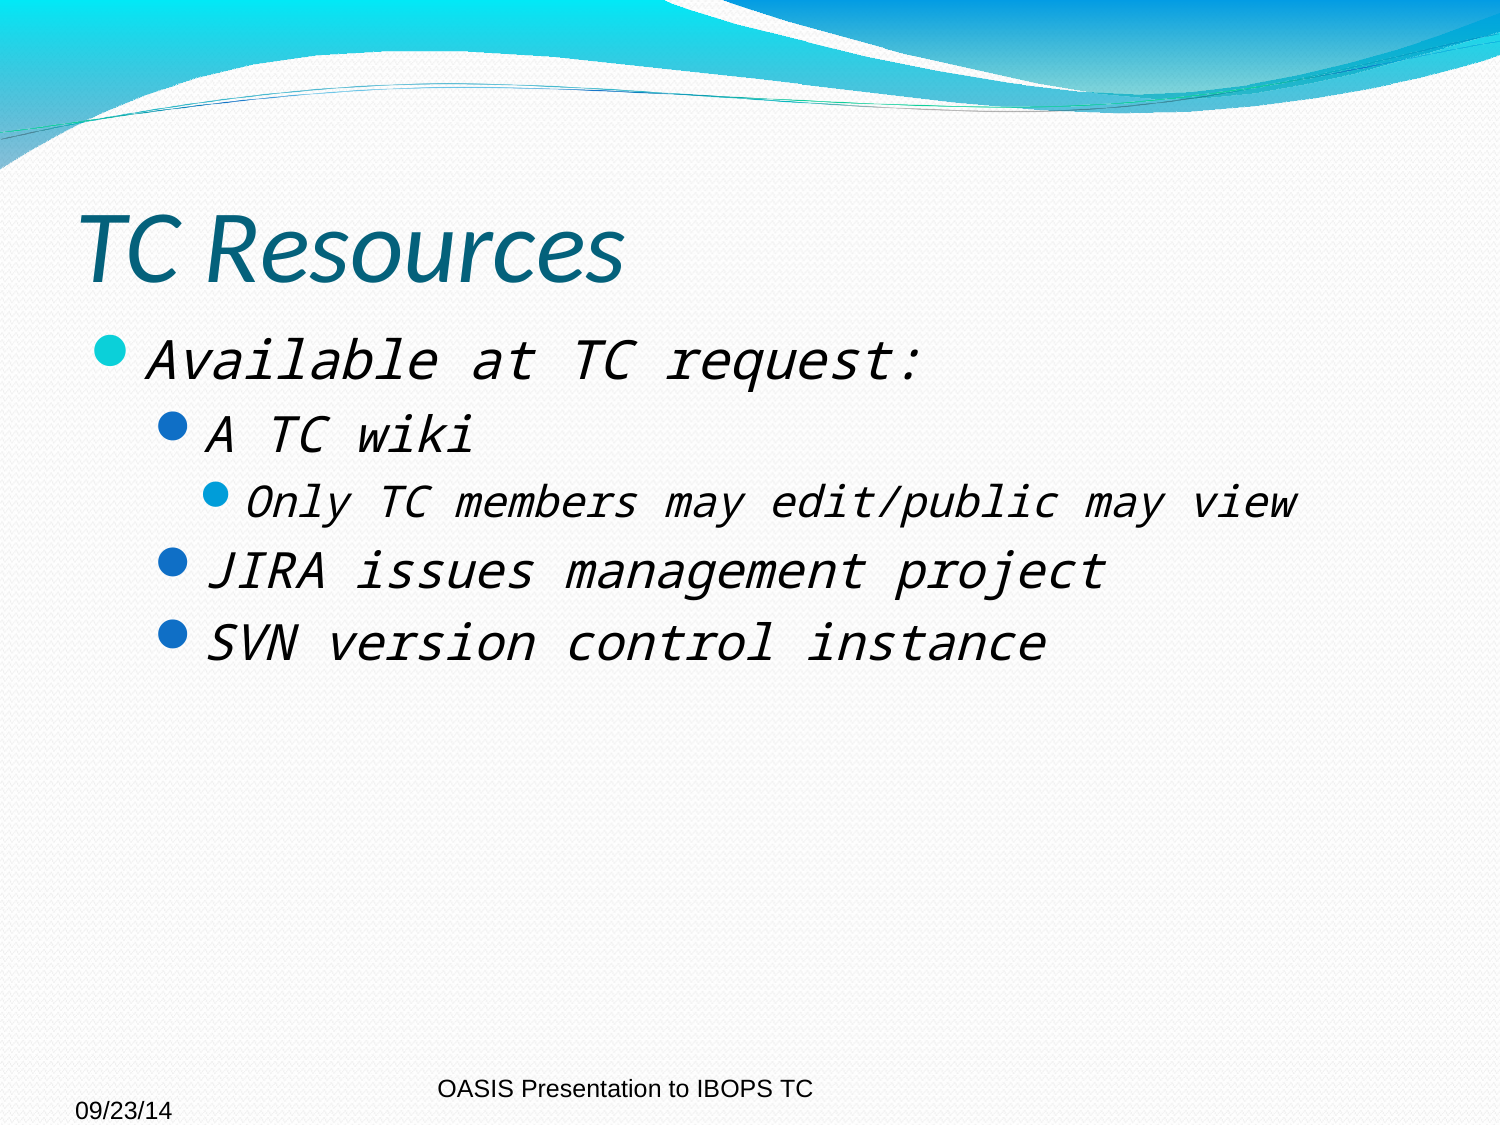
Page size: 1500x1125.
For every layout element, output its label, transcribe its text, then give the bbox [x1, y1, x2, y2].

text_box Available at TC request: A TC wiki Only TC members may edit/public may view JIRA issues management project SVN version control instance [75, 317, 1426, 1038]
picture [0, 0, 1500, 1125]
text_box TC Resources [75, 115, 1426, 304]
text_box OASIS Presentation to IBOPS TC [437, 982, 988, 1103]
text_box 09/23/14 [75, 1087, 425, 1125]
